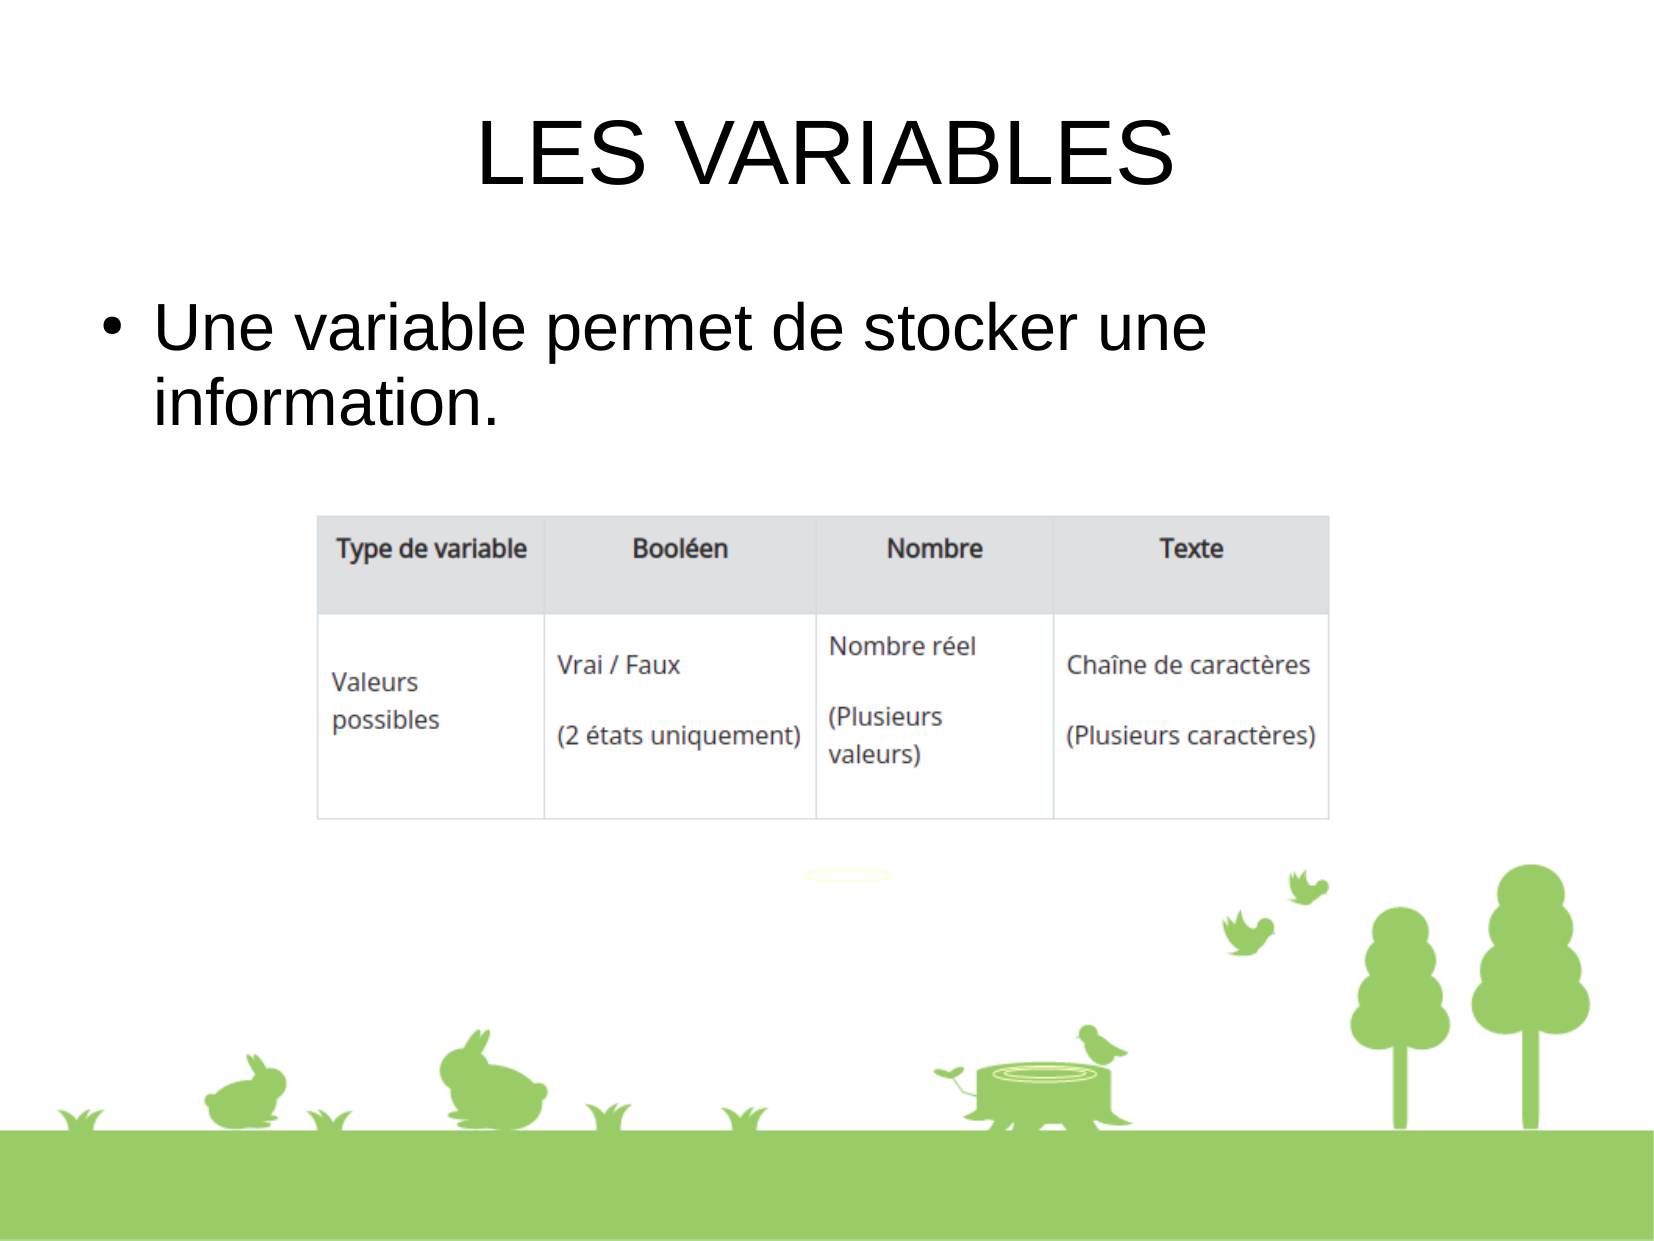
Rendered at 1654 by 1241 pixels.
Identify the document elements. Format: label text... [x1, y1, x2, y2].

title LES VARIABLES [82, 49, 1571, 257]
picture [0, 0, 1654, 1241]
list Une variable permet de stocker une information. [82, 290, 1571, 1010]
